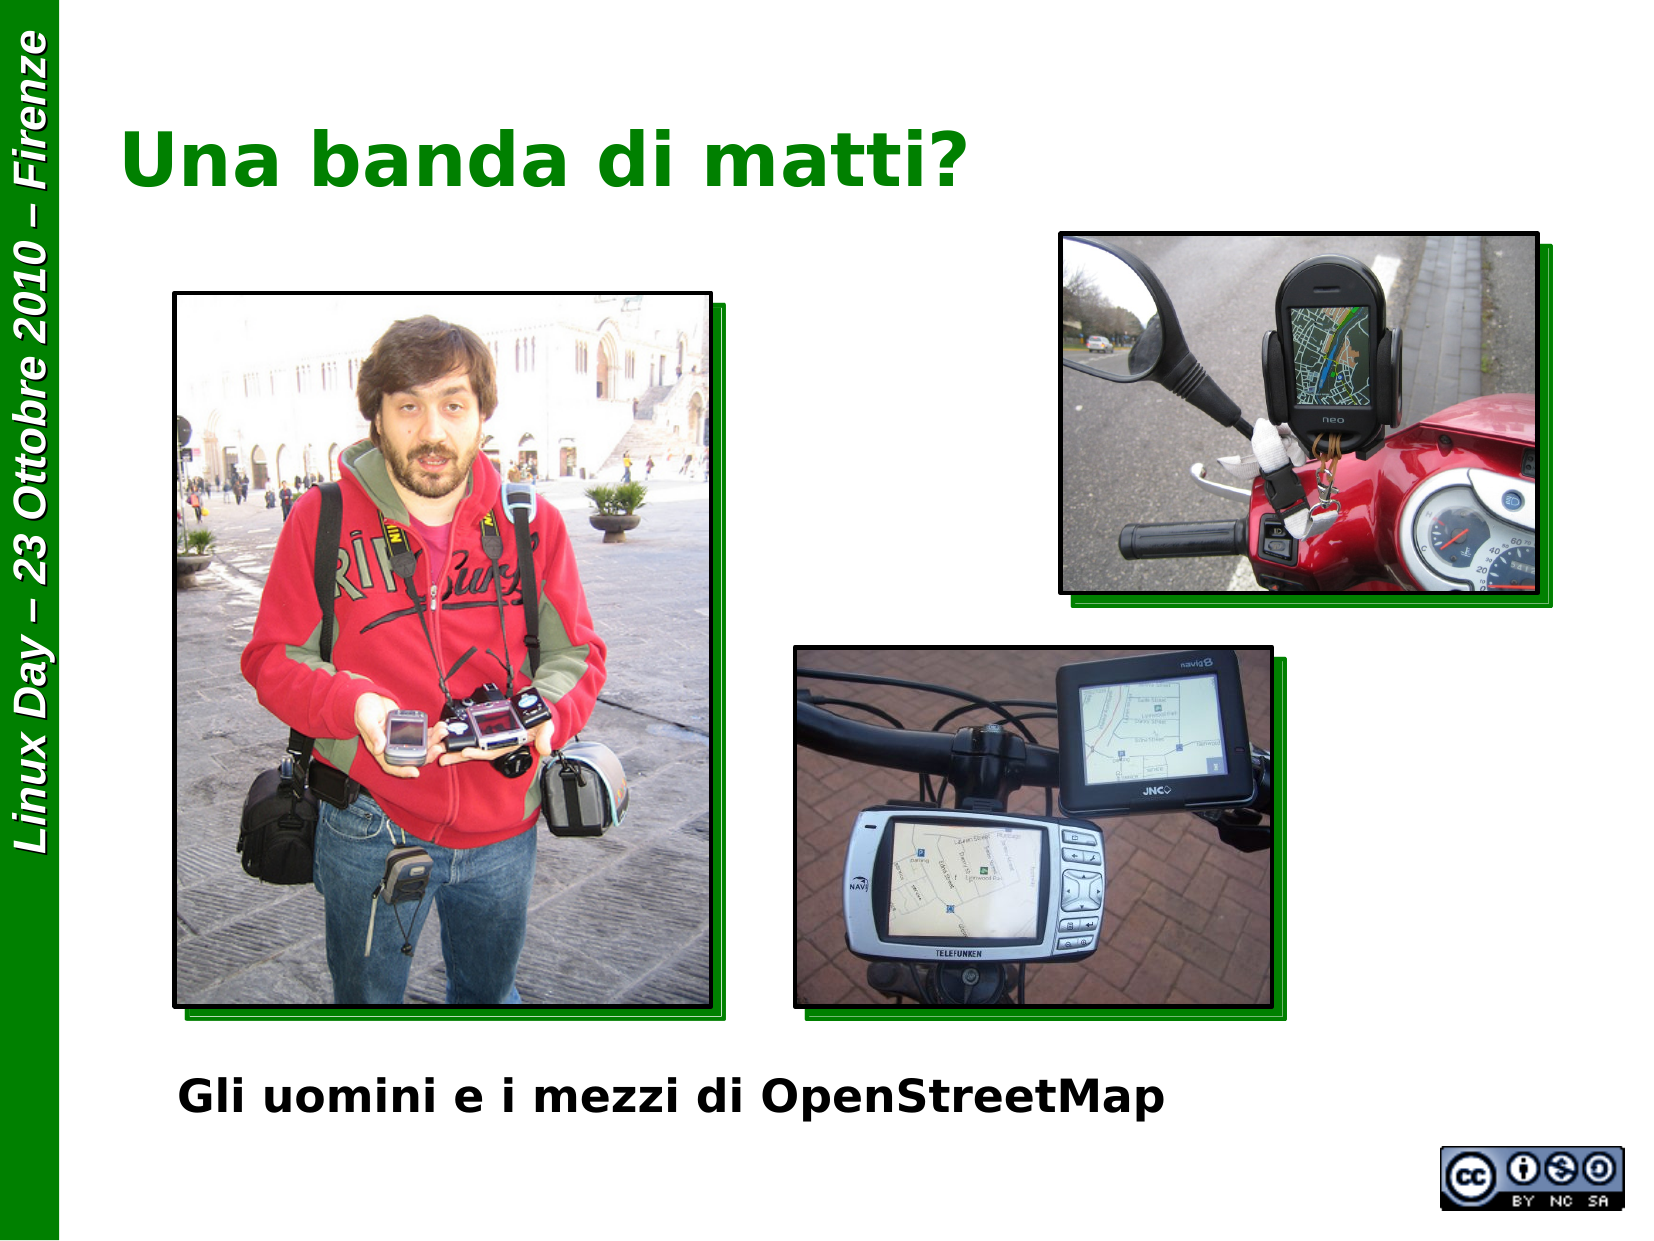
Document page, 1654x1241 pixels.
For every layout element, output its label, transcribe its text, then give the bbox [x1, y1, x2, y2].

picture [797, 649, 1270, 1004]
picture [1062, 236, 1536, 591]
picture [1440, 1146, 1625, 1211]
title Una banda di matti? [118, 56, 1394, 264]
picture [177, 295, 709, 1004]
text_box Gli uomini e i mezzi di OpenStreetMap [162, 1062, 1182, 1132]
